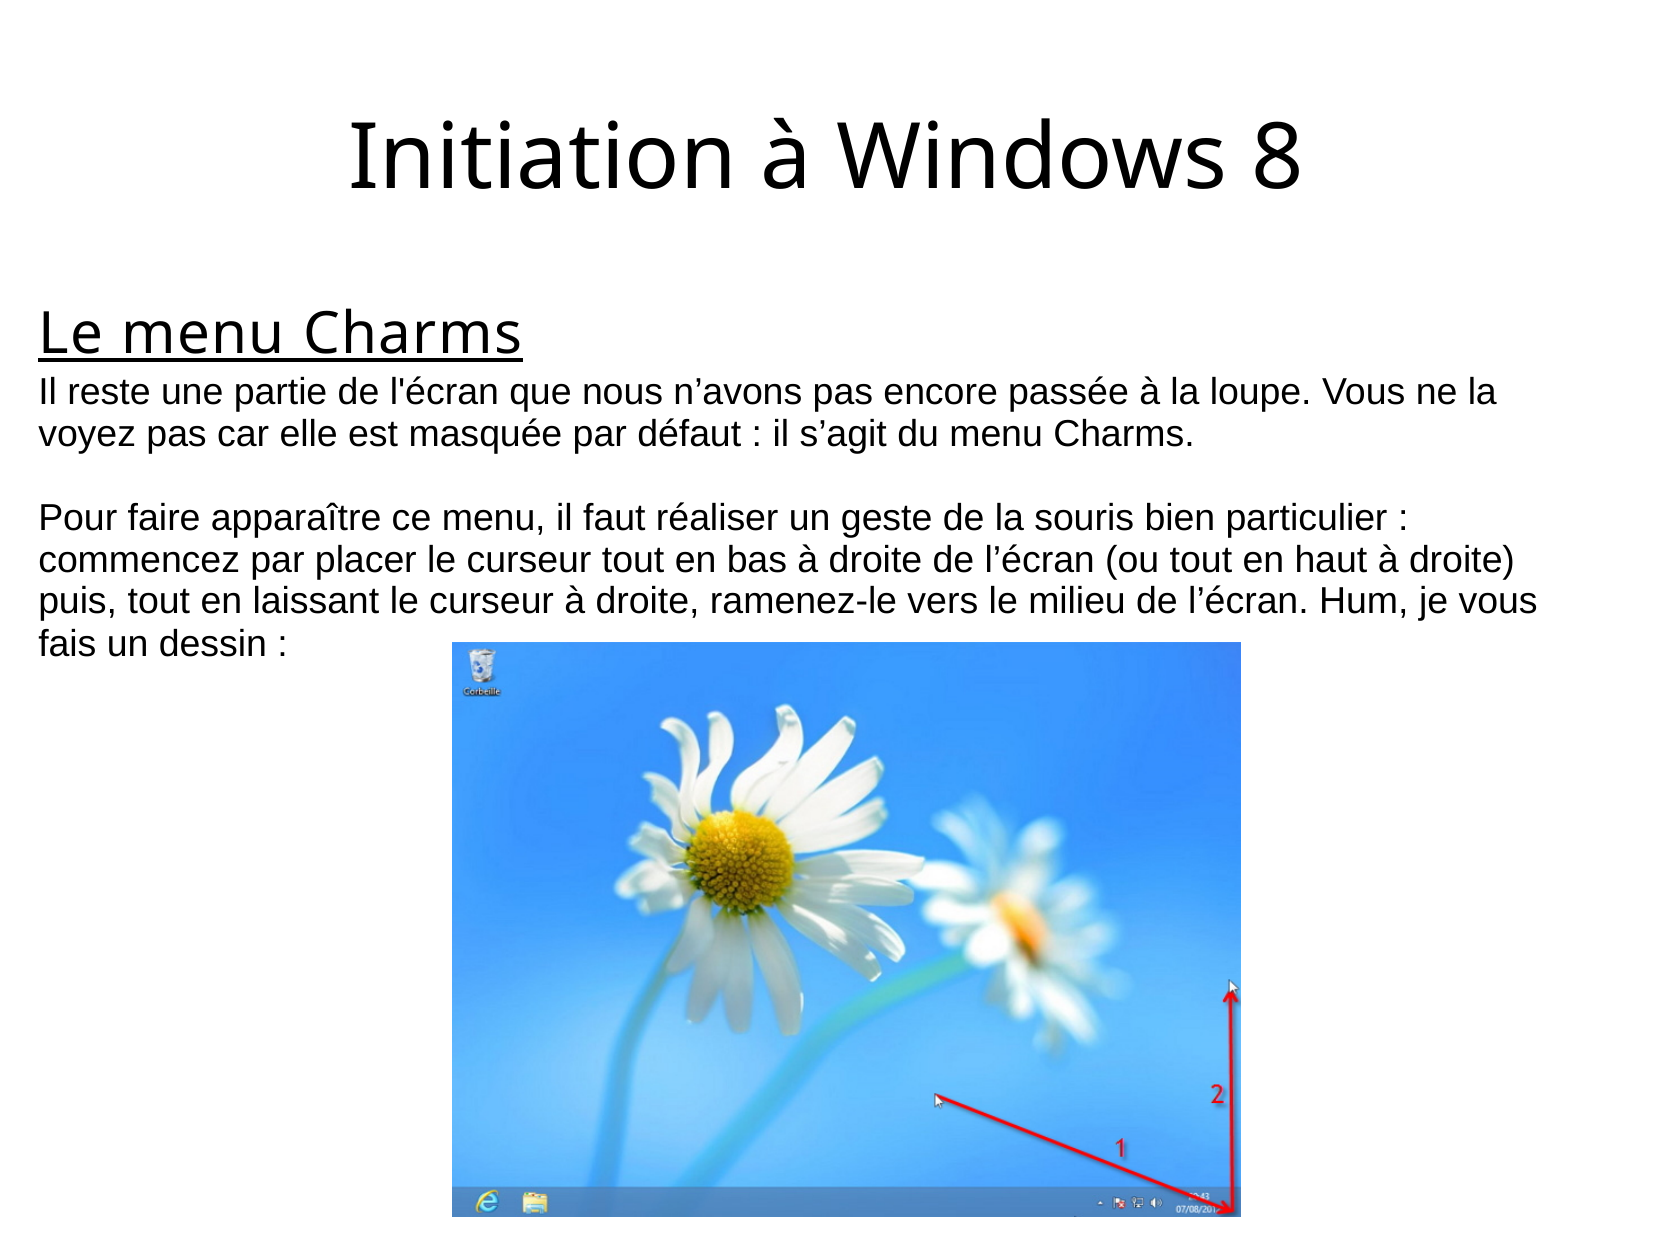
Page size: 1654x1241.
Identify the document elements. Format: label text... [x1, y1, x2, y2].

picture [452, 642, 1241, 1217]
text_box Le menu Charms Il reste une partie de l'écran que nous n’avons pas encore passée à la loupe. Vous ne la voyez pas car elle est masquée par défaut : il s’agit du menu Charms. Pour faire apparaître ce menu, il faut réaliser un geste de la souris bien particulier : commencez par placer le curseur tout en bas à droite de l’écran (ou tout en haut à droite) puis, tout en laissant le curseur à droite, ramenez-le vers le milieu de l’écran. Hum, je vous fais un dessin : [23, 283, 1619, 659]
title Initiation à Windows 8 [82, 49, 1571, 257]
